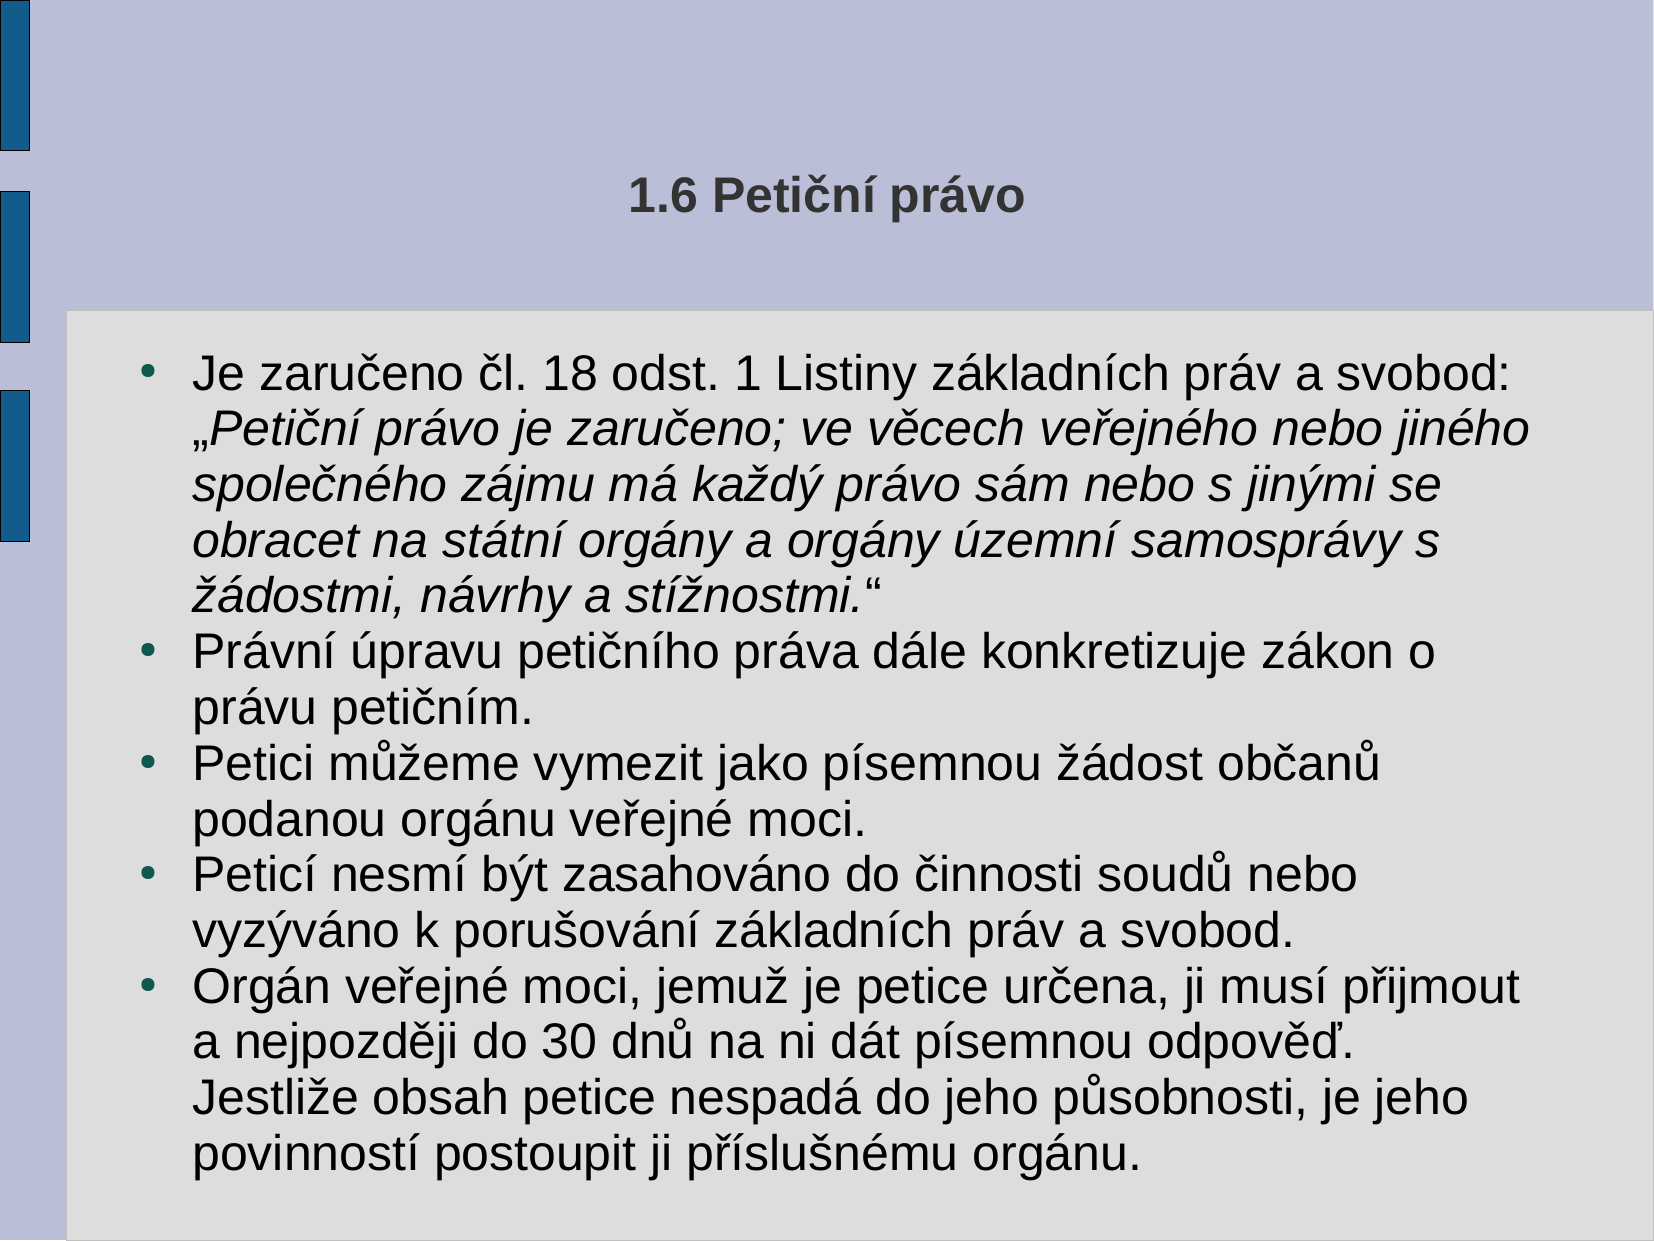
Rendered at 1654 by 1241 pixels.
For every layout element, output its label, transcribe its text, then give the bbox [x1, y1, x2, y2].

list Je zaručeno čl. 18 odst. 1 Listiny základních práv a svobod: „Petiční právo je zaručeno; ve věcech veřejného nebo jiného společného zájmu má každý právo sám nebo s jinými se obracet na státní orgány a orgány územní samosprávy s žádostmi, návrhy a stížnostmi.“ Právní úpravu petičního práva dále konkretizuje zákon o právu petičním. Petici můžeme vymezit jako písemnou žádost občanů podanou orgánu veřejné moci. Peticí nesmí být zasahováno do činnosti soudů nebo vyzýváno k porušování základních práv a svobod. Orgán veřejné moci, jemuž je petice určena, ji musí přijmout a nejpozději do 30 dnů na ni dát písemnou odpověď. Jestliže obsah petice nespadá do jeho působnosti, je jeho povinností postoupit ji příslušnému orgánu. [121, 344, 1534, 1181]
title 1.6 Petiční právo [121, 91, 1534, 299]
